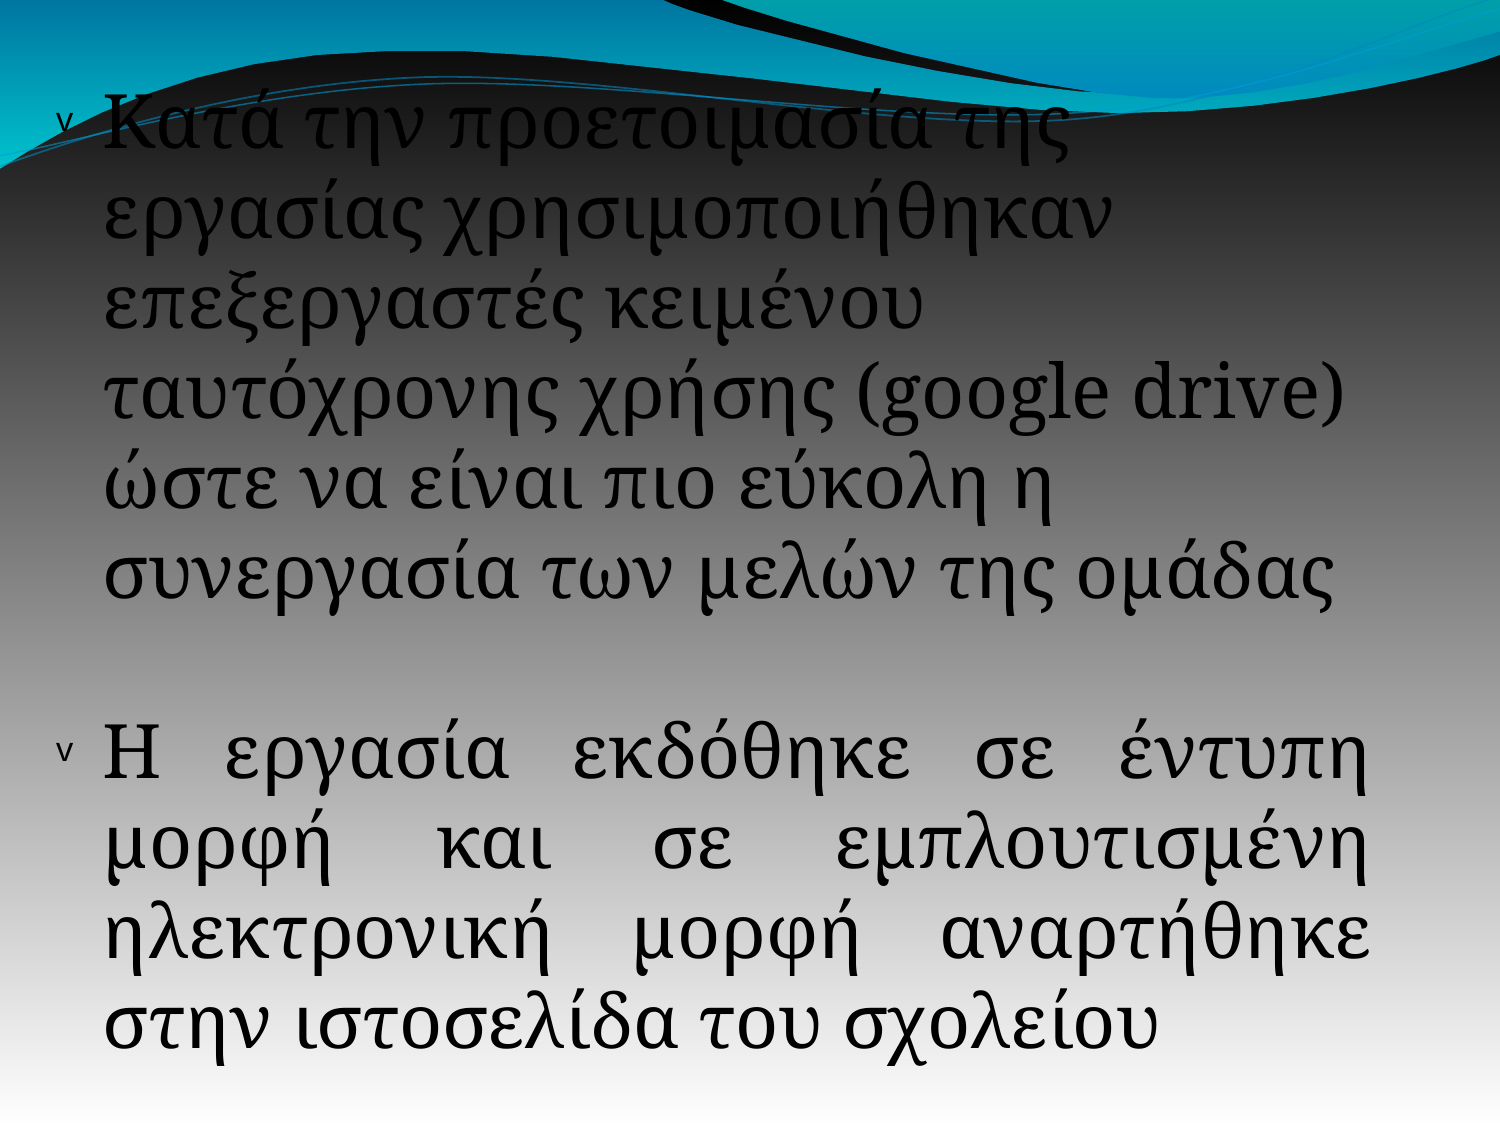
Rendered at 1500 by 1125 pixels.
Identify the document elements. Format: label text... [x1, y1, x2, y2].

text_box Κατά την προετοιμασία της εργασίας χρησιμοποιήθηκαν επεξεργαστές κειμένου ταυτόχρονης χρήσης (google drive) ώστε να είναι πιο εύκολη η συνεργασία των μελών της ομάδας Η εργασία εκδόθηκε σε έντυπη μορφή και σε εμπλουτισμένη ηλεκτρονική μορφή αναρτήθηκε στην ιστοσελίδα του σχολείου [41, 66, 1388, 1072]
